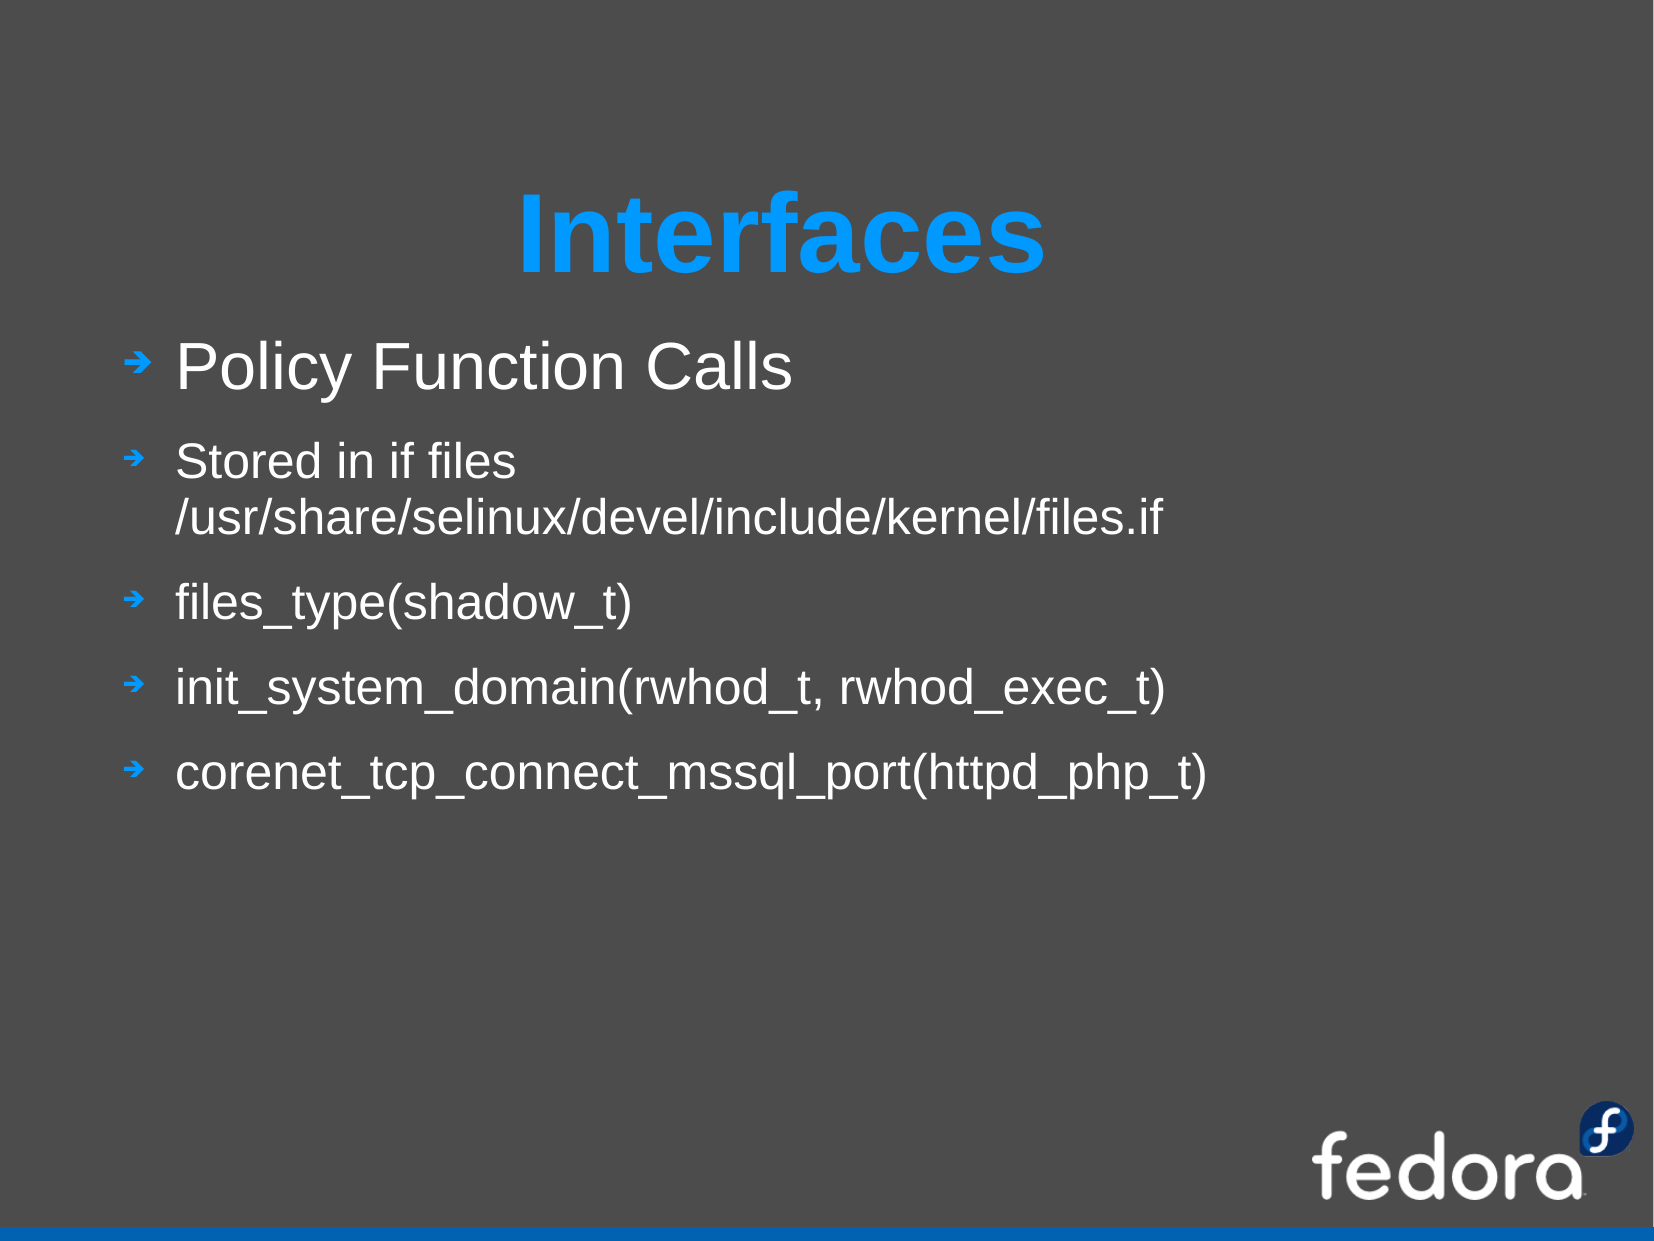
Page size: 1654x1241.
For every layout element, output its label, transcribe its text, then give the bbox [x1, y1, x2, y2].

list Policy Function Calls Stored in if files /usr/share/selinux/devel/include/kernel/files.if files_type(shadow_t) init_system_domain(rwhod_t, rwhod_exec_t) corenet_tcp_connect_mssql_port(httpd_php_t) [104, 329, 1510, 1062]
picture [1312, 1101, 1634, 1200]
title Interfaces [79, 159, 1485, 308]
